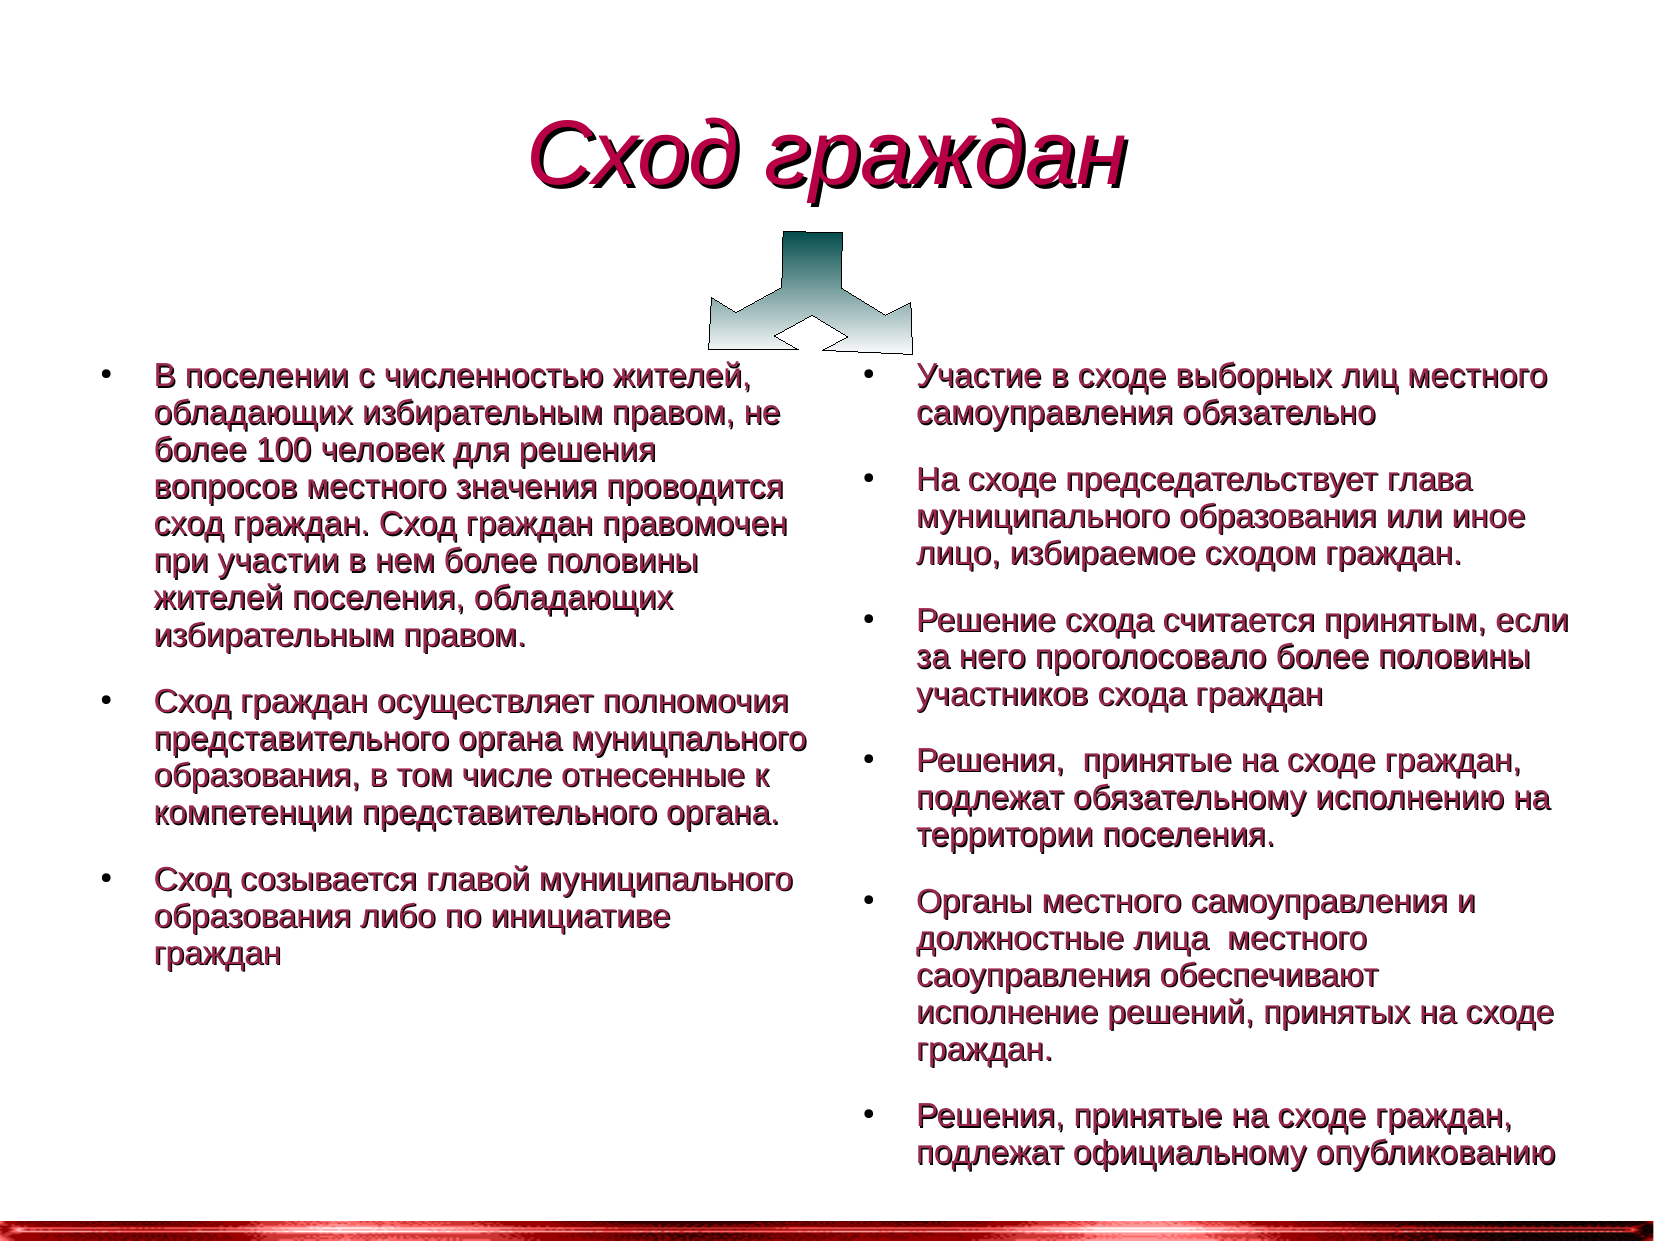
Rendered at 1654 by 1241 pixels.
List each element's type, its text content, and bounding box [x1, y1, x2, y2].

picture [0, 1221, 1654, 1241]
list В поселении с численностью жителей, обладающих избирательным правом, не более 100 человек для решения вопросов местного значения проводится сход граждан. Сход граждан правомочен при участии в нем более половины жителей поселения, обладающих избирательным правом. Сход граждан осуществляет полномочия представительного органа муницпального образования, в том числе отнесенные к компетенции представительного органа. Сход созывается главой муниципального образования либо по инициативе граждан [82, 290, 809, 1094]
title Сход граждан [82, 56, 1571, 250]
text_box [708, 231, 913, 355]
list Участие в сходе выборных лиц местного самоуправления обязательно На сходе председательствует глава муниципального образования или иное лицо, избираемое сходом граждан. Решение схода считается принятым, если за него проголосовало более половины участников схода граждан Решения, принятые на сходе граждан, подлежат обязательному исполнению на территории поселения. Органы местного самоуправления и должностные лица местного саоуправления обеспечивают исполнение решений, принятых на сходе граждан. Решения, принятые на сходе граждан, подлежат официальному опубликованию [845, 290, 1572, 1208]
